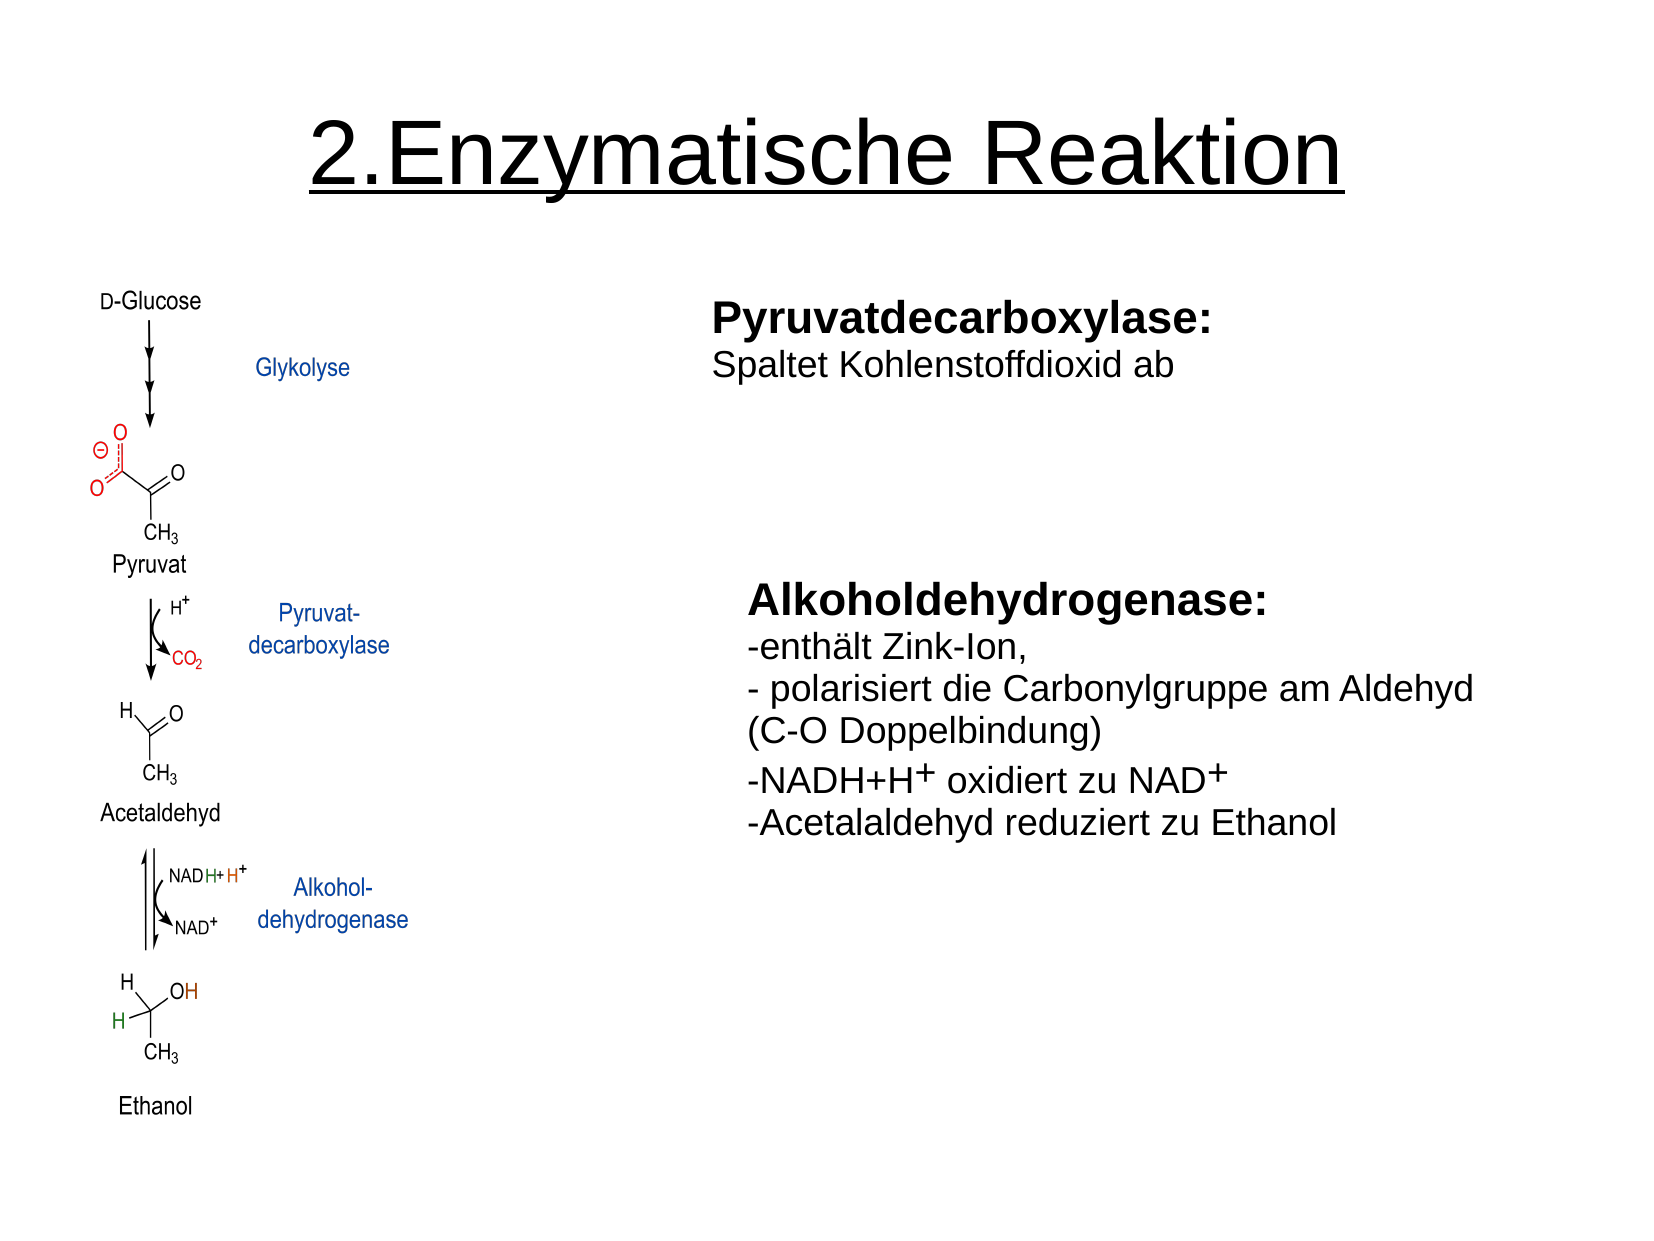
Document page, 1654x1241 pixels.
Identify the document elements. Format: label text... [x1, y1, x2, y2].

picture [84, 283, 414, 1122]
title 2.Enzymatische Reaktion [82, 49, 1571, 257]
text_box Pyruvatdecarboxylase: Spaltet Kohlenstoffdioxid ab [696, 284, 1571, 545]
text_box Alkoholdehydrogenase: -enthält Zink-Ion, - polarisiert die Carbonylgruppe am Aldehyd (C-O Doppelbindung) -NADH+H+ oxidiert zu NAD+ -Acetalaldehyd reduziert zu Ethanol [732, 566, 1536, 861]
